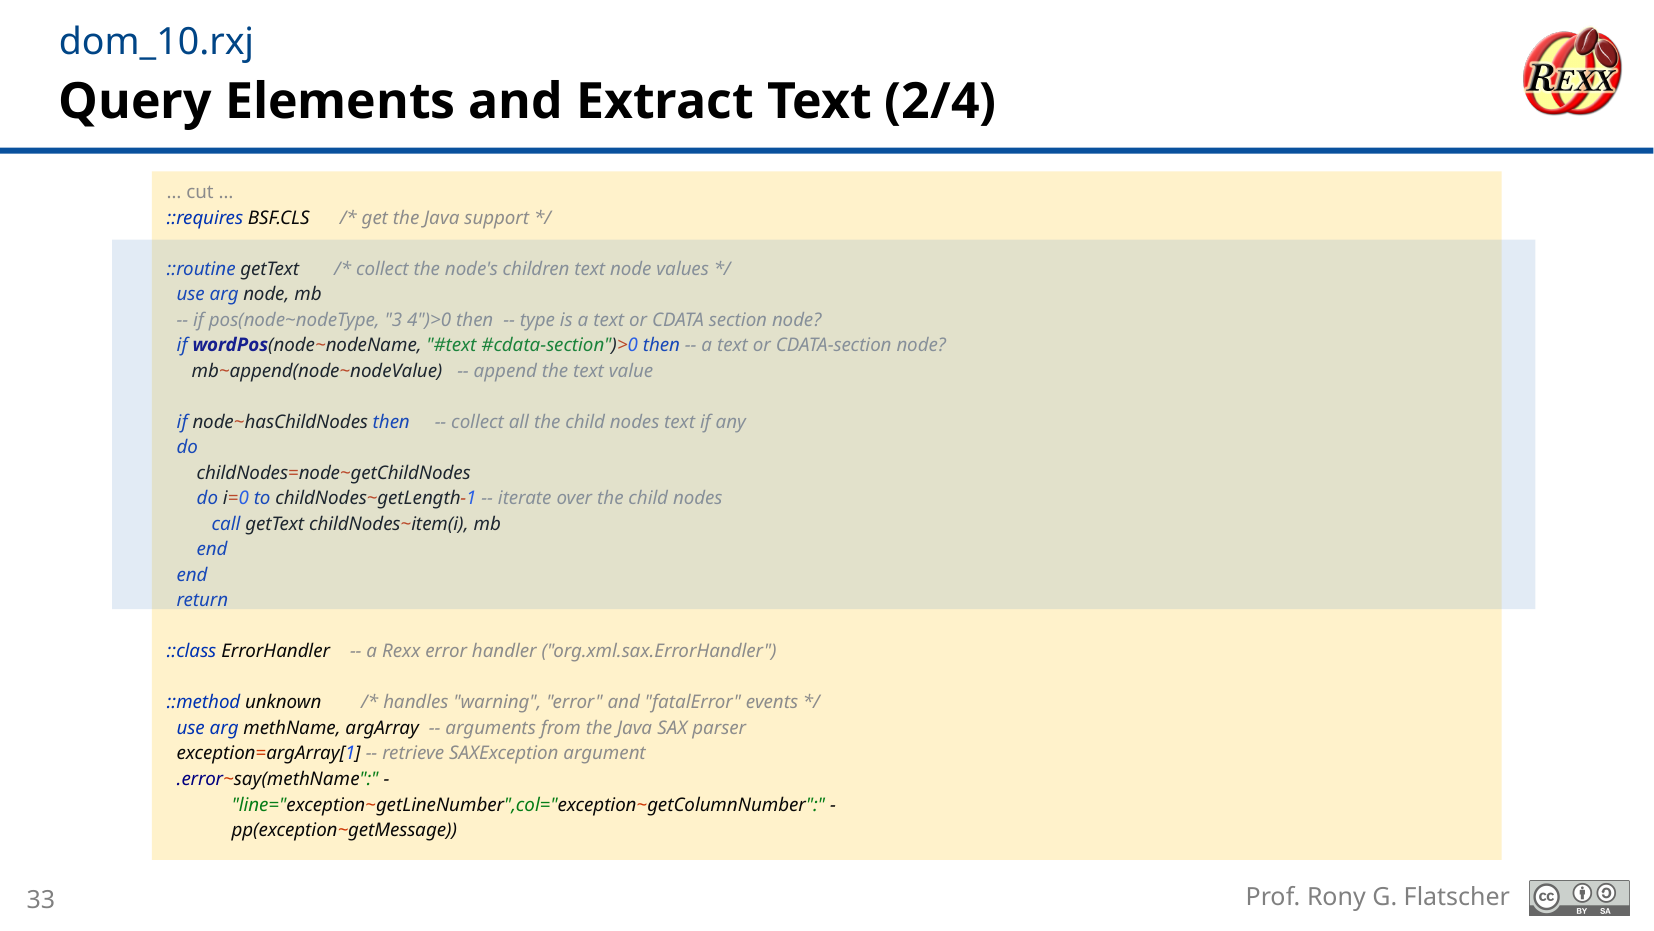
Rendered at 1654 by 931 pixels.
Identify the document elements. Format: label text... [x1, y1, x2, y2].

text_box … cut … ::requires BSF.CLS /* get the Java support */ ::routine getText /* collect the node's children text node values */ use arg node, mb -- if pos(node~nodeType, "3 4")>0 then -- type is a text or CDATA section node? if wordPos(node~nodeName, "#text #cdata-section")>0 then -- a text or CDATA-section node? mb~append(node~nodeValue) -- append the text value if node~hasChildNodes then -- collect all the child nodes text if any do childNodes=node~getChildNodes do i=0 to childNodes~getLength-1 -- iterate over the child nodes call getText childNodes~item(i), mb end end return ::class ErrorHandler -- a Rexx error handler ("org.xml.sax.ErrorHandler") ::method unknown /* handles "warning", "error" and "fatalError" events */ use arg methName, argArray -- arguments from the Java SAX parser exception=argArray[1] -- retrieve SAXException argument .error~say(methName":" - "line="exception~getLineNumber",col="exception~getColumnNumber":" - pp(exception~getMessage)) [151, 171, 1502, 239]
text_box … cut … ::requires BSF.CLS /* get the Java support */ ::routine getText /* collect the node's children text node values */ use arg node, mb -- if pos(node~nodeType, "3 4")>0 then -- type is a text or CDATA section node? if wordPos(node~nodeName, "#text #cdata-section")>0 then -- a text or CDATA-section node? mb~append(node~nodeValue) -- append the text value if node~hasChildNodes then -- collect all the child nodes text if any do childNodes=node~getChildNodes do i=0 to childNodes~getLength-1 -- iterate over the child nodes call getText childNodes~item(i), mb end end return ::class ErrorHandler -- a Rexx error handler ("org.xml.sax.ErrorHandler") ::method unknown /* handles "warning", "error" and "fatalError" events */ use arg methName, argArray -- arguments from the Java SAX parser exception=argArray[1] -- retrieve SAXException argument .error~say(methName":" - "line="exception~getLineNumber",col="exception~getColumnNumber":" - pp(exception~getMessage)) [151, 610, 1502, 860]
title dom_10.rxj Query Elements and Extract Text (2/4) [0, 0, 1625, 148]
text_box [112, 239, 1536, 610]
